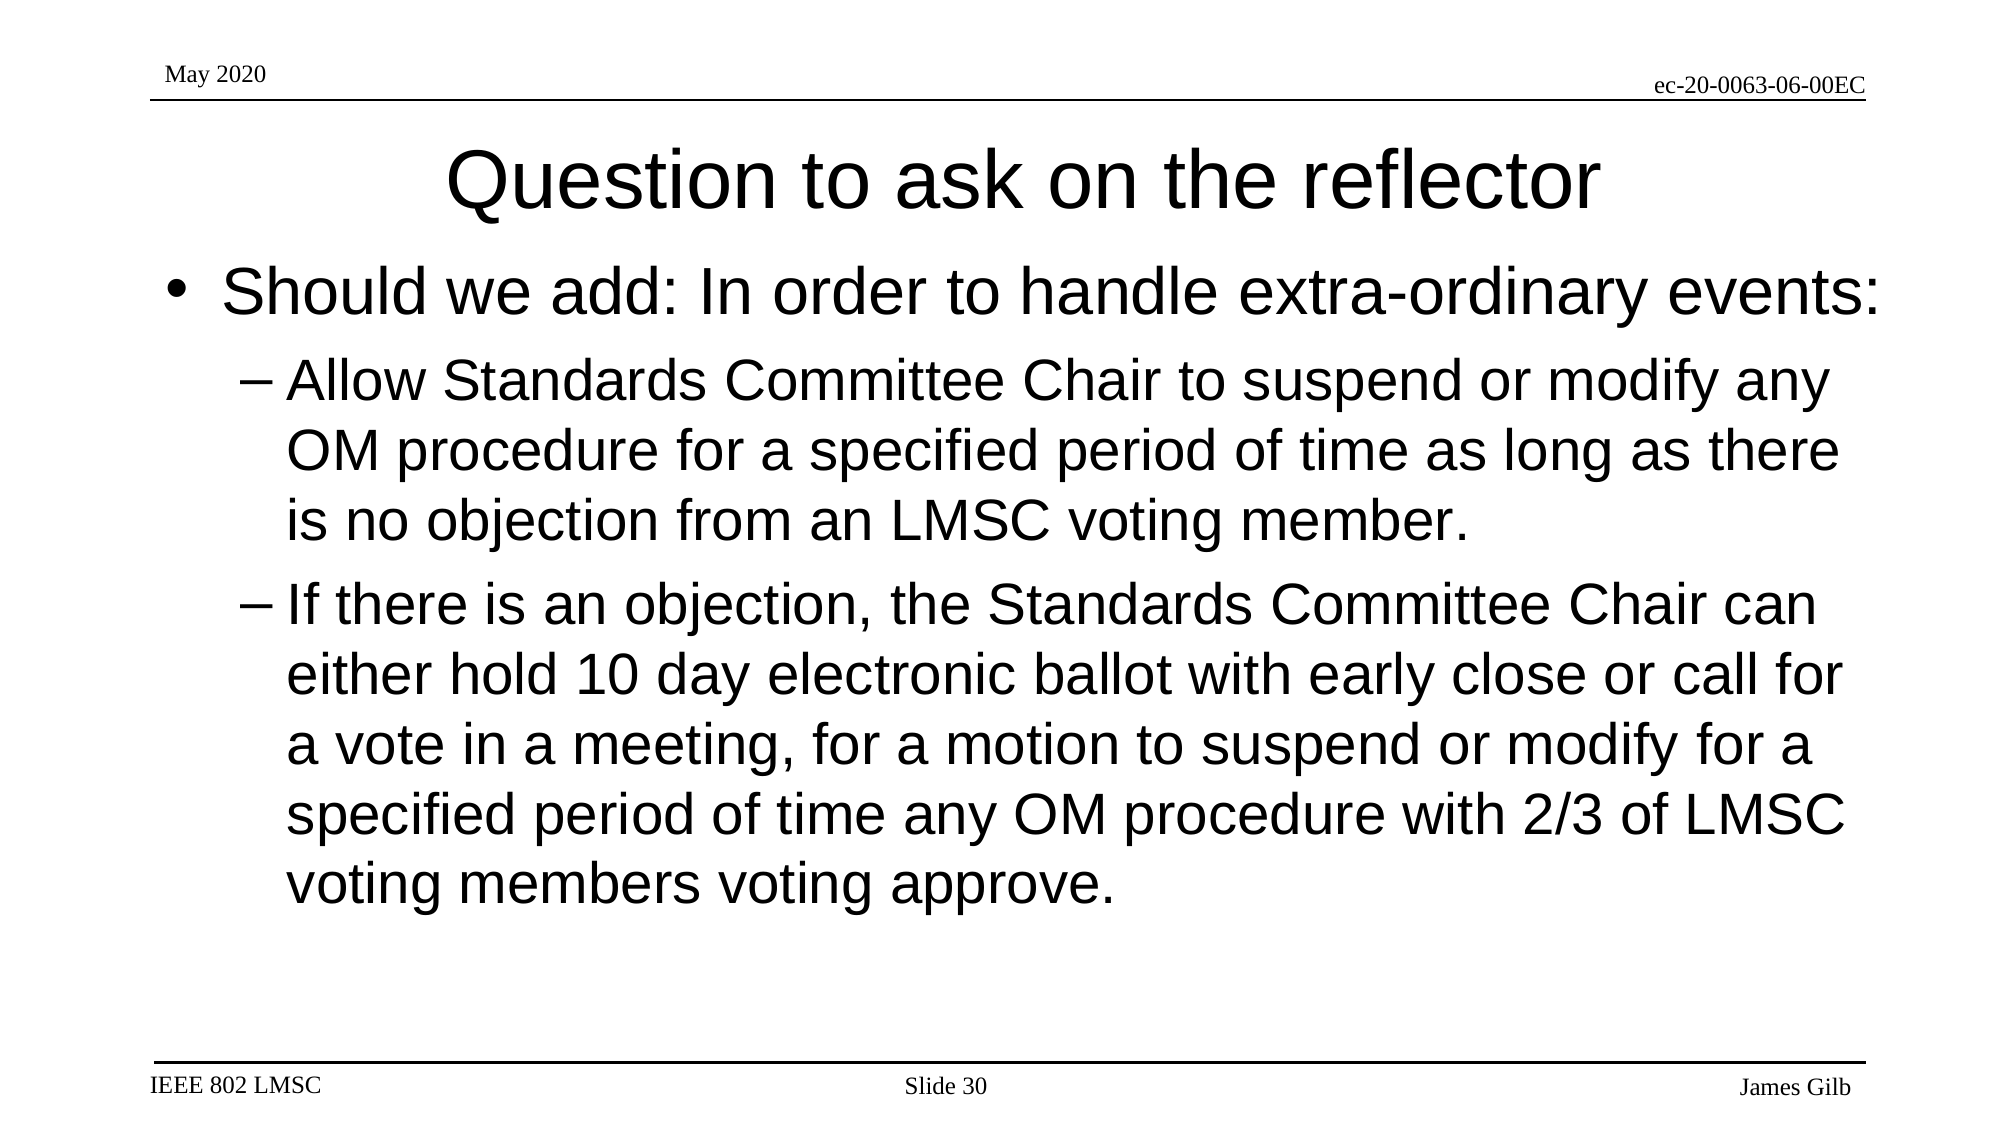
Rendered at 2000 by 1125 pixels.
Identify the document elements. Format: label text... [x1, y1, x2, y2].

list Should we add: In order to handle extra-ordinary events: Allow Standards Committee Chair to suspend or modify any OM procedure for a specified period of time as long as there is no objection from an LMSC voting member. If there is an objection, the Standards Committee Chair can either hold 10 day electronic ballot with early close or call for a vote in a meeting, for a motion to suspend or modify for a specified period of time any OM procedure with 2/3 of LMSC voting members voting approve. [149, 239, 1900, 1051]
title Question to ask on the reflector [149, 112, 1900, 238]
